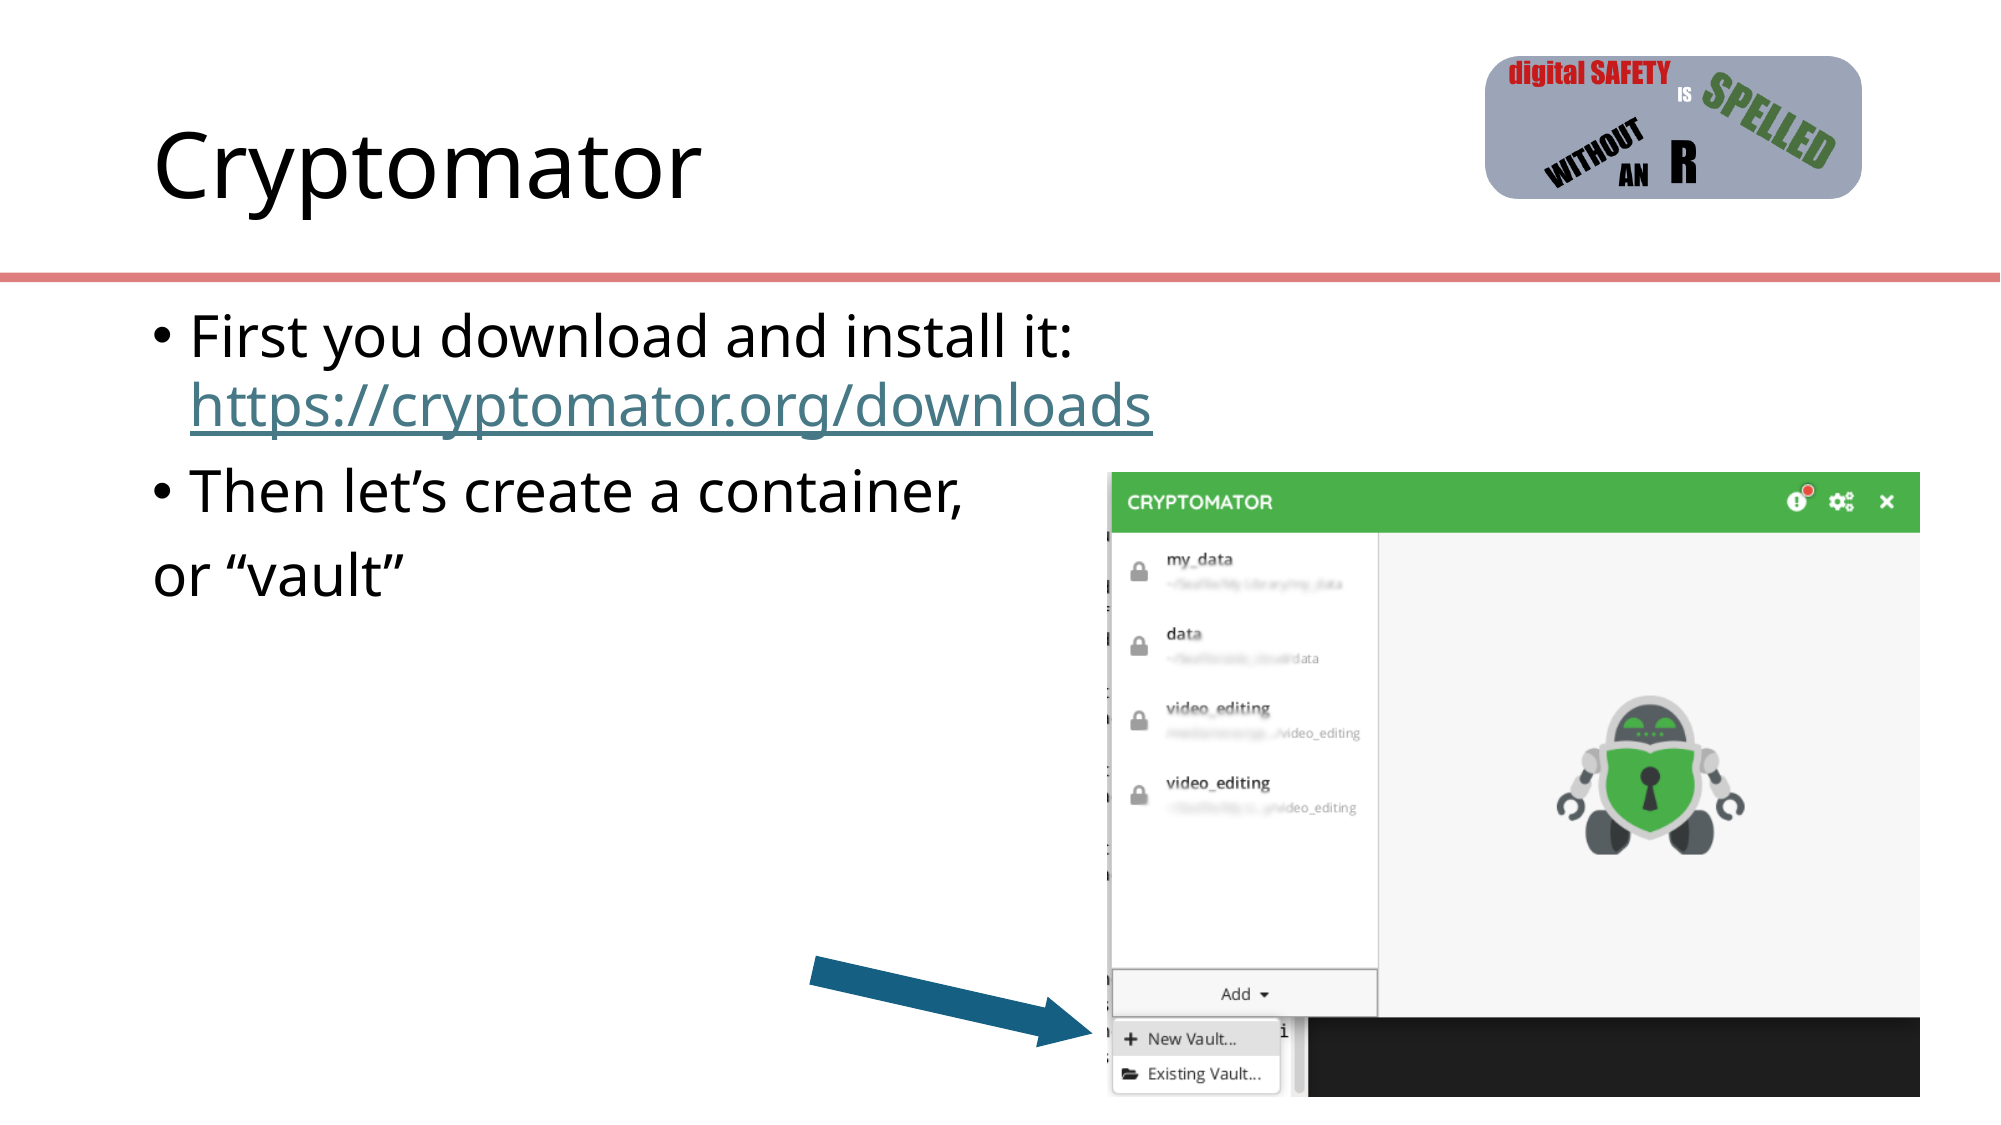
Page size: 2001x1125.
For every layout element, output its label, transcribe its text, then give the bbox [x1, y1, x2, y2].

title Cryptomator [137, 59, 1863, 278]
list First you download and install it: https://cryptomator.org/downloads Then let’s create a container, or “vault” [137, 299, 1863, 1014]
picture [1107, 472, 1920, 1097]
